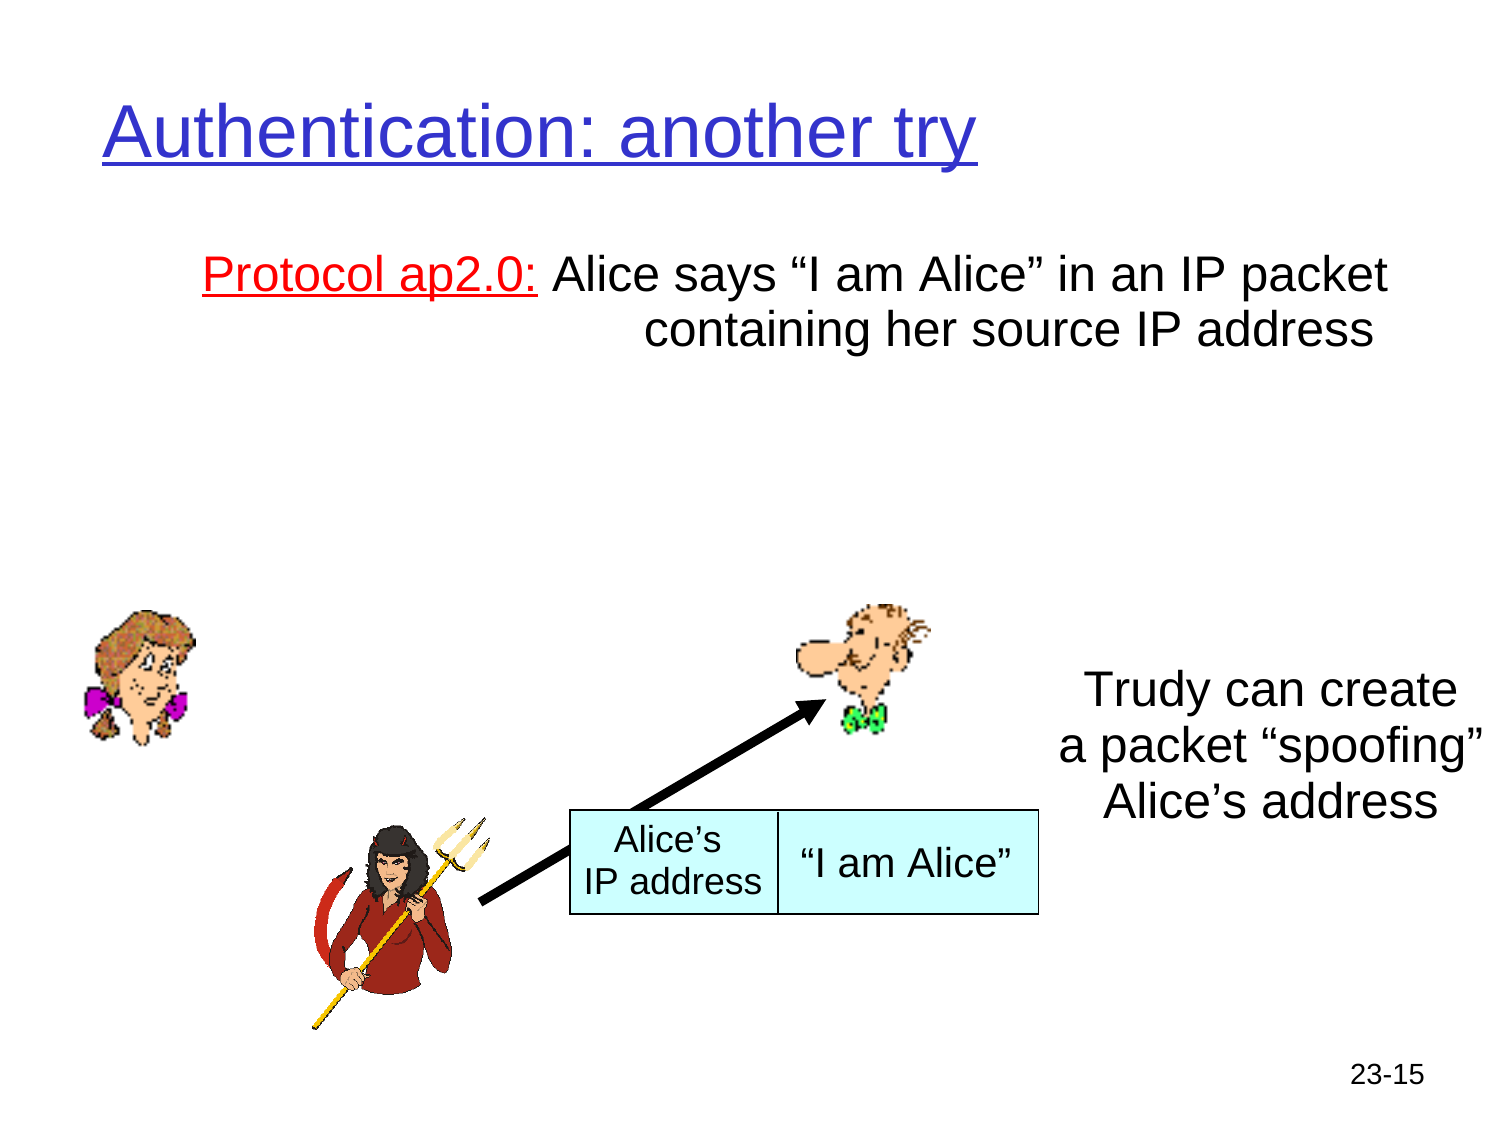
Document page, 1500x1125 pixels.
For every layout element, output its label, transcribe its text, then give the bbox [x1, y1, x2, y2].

text_box Trudy can create a packet “spoofing” Alice’s address [1041, 653, 1500, 837]
text_box Alice’s IP address [568, 810, 778, 911]
title Authentication: another try [87, 37, 1363, 225]
picture [312, 817, 490, 1030]
text_box Protocol ap2.0: Alice says “I am Alice” in an IP packet containing her source IP address [186, 238, 1404, 366]
text_box “I am Alice” [785, 832, 1027, 895]
picture [80, 610, 196, 752]
picture [796, 604, 931, 741]
text_box [778, 810, 1039, 914]
